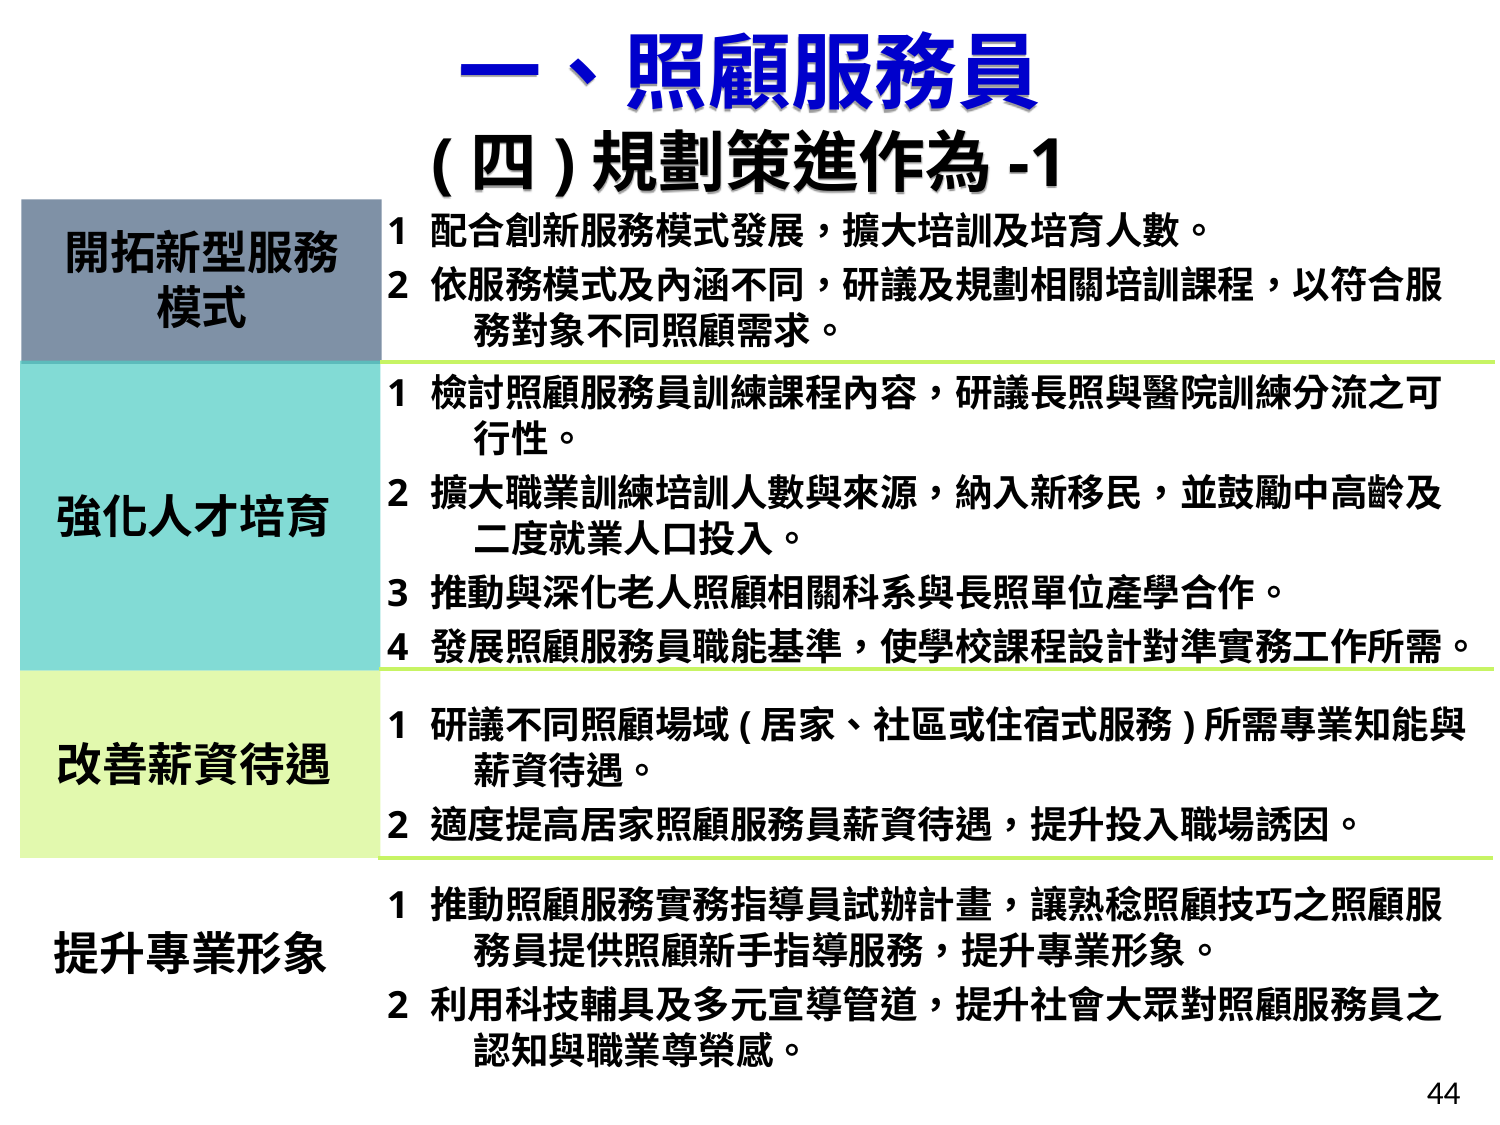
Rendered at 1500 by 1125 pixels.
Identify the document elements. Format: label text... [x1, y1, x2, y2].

text_box 改善薪資待遇 [41, 727, 357, 799]
text_box 強化人才培育 [41, 479, 357, 551]
text_box 44 [1411, 1063, 1495, 1125]
text_box 檢討照顧服務員訓練課程內容，研議長照與醫院訓練分流之可行性。 擴大職業訓練培訓人數與來源，納入新移民，並鼓勵中高齡及二度就業人口投入。 推動與深化老人照顧相關科系與長照單位產學合作。 發展照顧服務員職能基準，使學校課程設計對準實務工作所需。 [372, 361, 1487, 676]
text_box 研議不同照顧場域(居家、社區或住宿式服務)所需專業知能與薪資待遇。 適度提高居家照顧服務員薪資待遇，提升投入職場誘因。 [372, 692, 1489, 853]
text_box 提升專業形象 [38, 916, 355, 988]
text_box 配合創新服務模式發展，擴大培訓及培育人數。 依服務模式及內涵不同，研議及規劃相關培訓課程，以符合服務對象不同照顧需求。 [372, 199, 1489, 360]
text_box [20, 199, 380, 858]
text_box 開拓新型服務模式 [43, 215, 360, 342]
title 一、照顧服務員 (四)規劃策進作為-1 [0, 4, 1500, 193]
text_box 推動照顧服務實務指導員試辦計畫，讓熟稔照顧技巧之照顧服務員提供照顧新手指導服務，提升專業形象。 利用科技輔具及多元宣導管道，提升社會大眾對照顧服務員之認知與職業尊榮感。 [372, 873, 1471, 1080]
